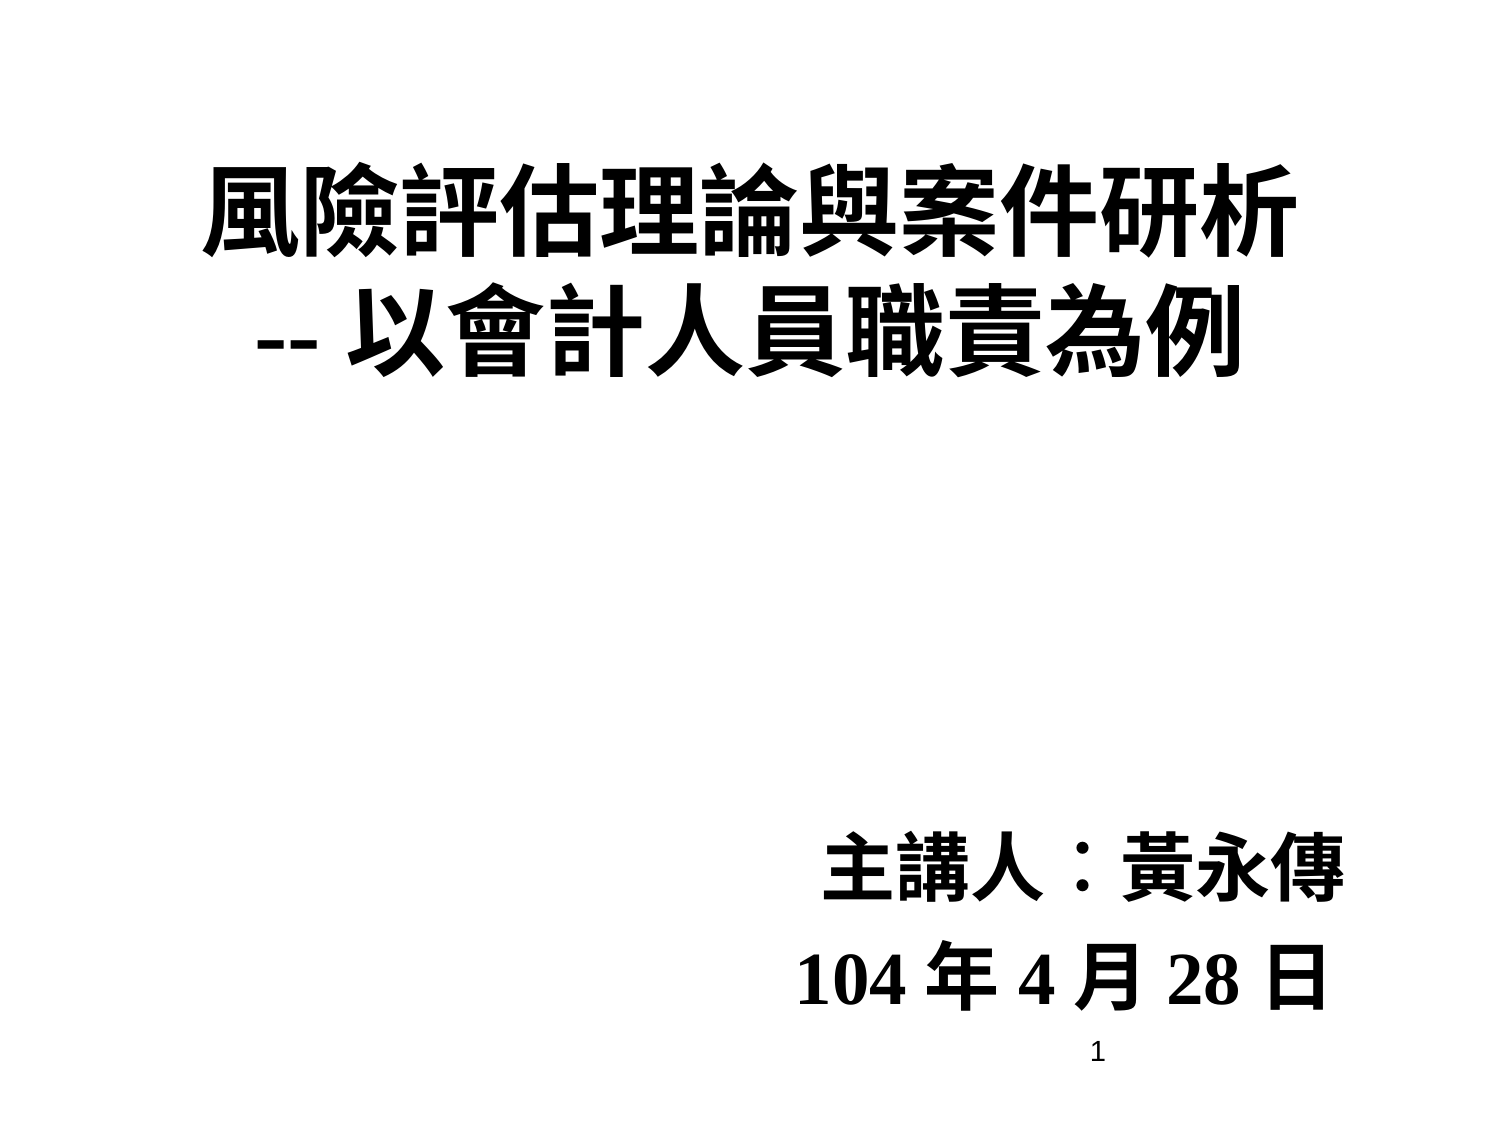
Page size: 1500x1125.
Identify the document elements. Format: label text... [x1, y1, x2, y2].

subtitle 主講人︰黃永傳 104年4月28日 [414, 609, 1500, 1125]
title 風險評估理論與案件研析 --以會計人員職責為例 [100, 140, 1400, 329]
